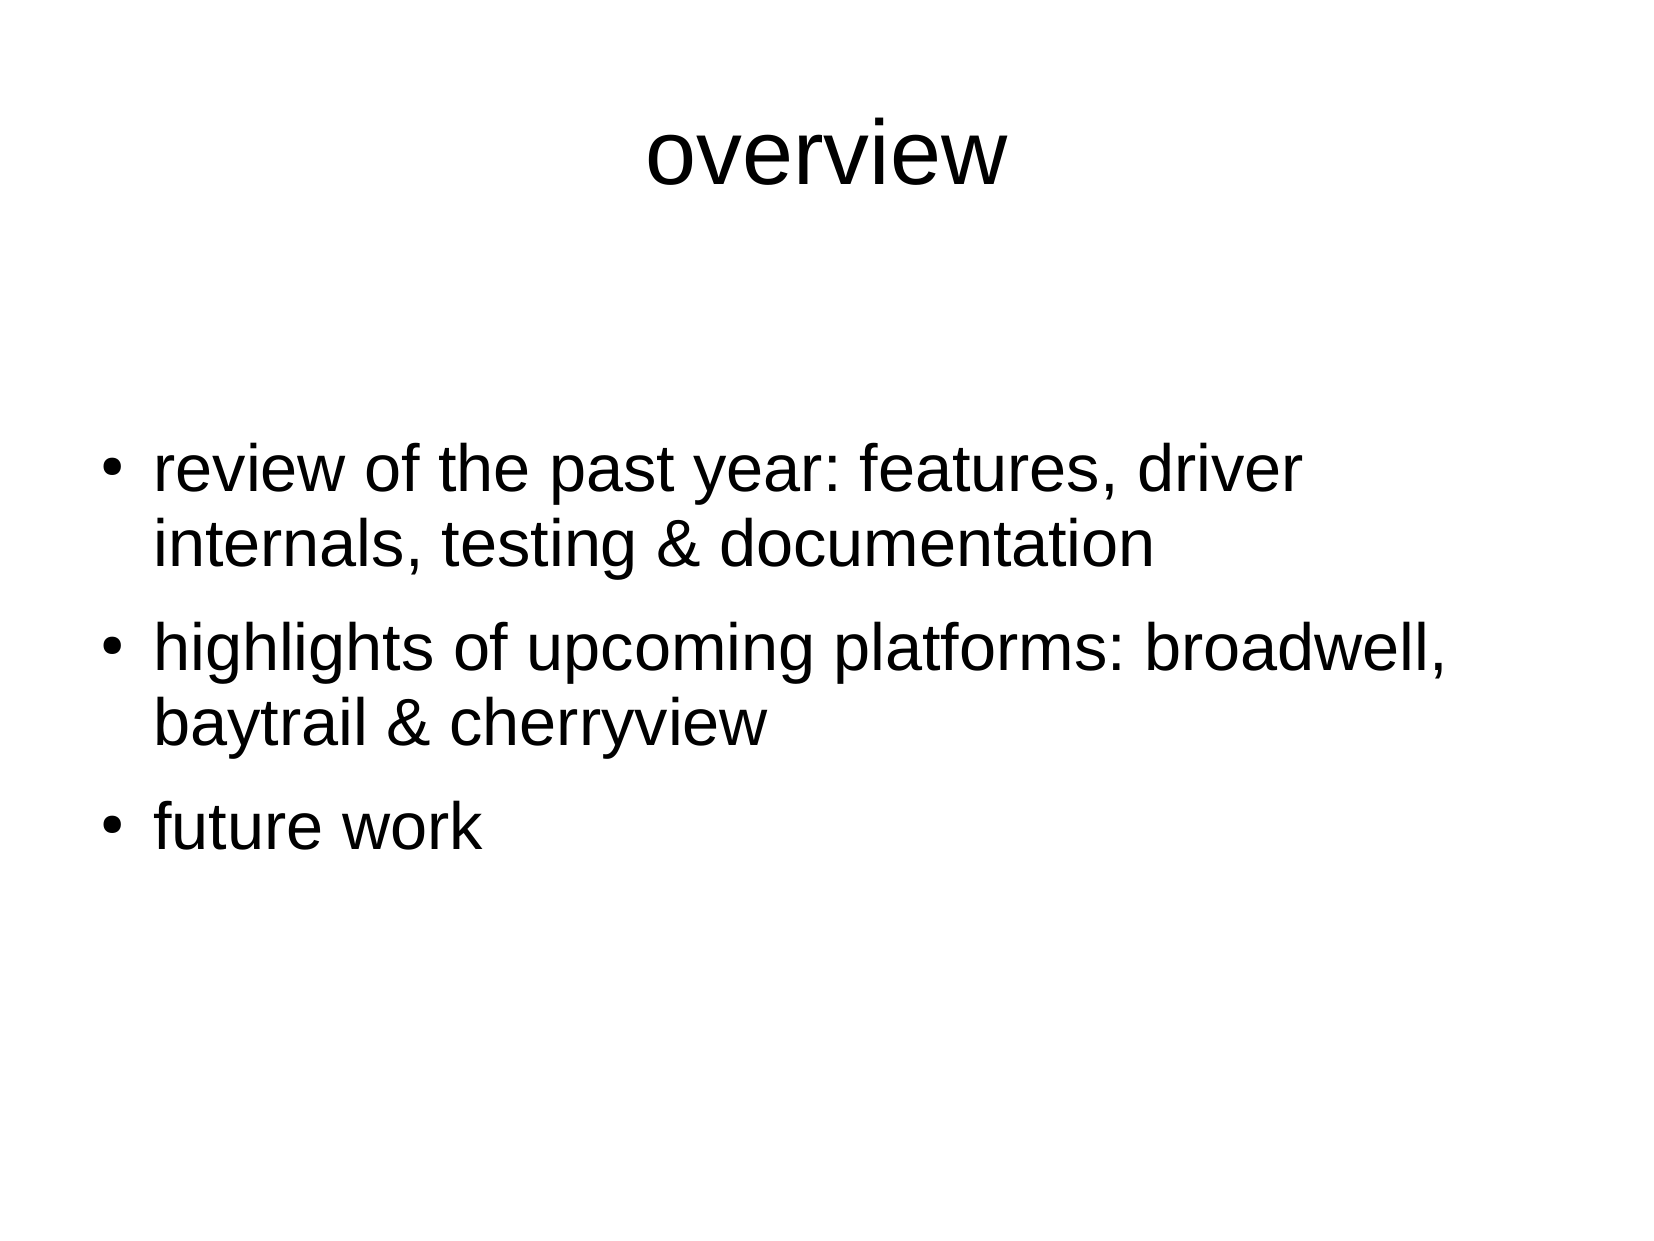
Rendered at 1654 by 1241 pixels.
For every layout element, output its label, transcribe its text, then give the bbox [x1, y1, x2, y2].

title overview [82, 49, 1571, 257]
list review of the past year: features, driver internals, testing & documentation highlights of upcoming platforms: broadwell, baytrail & cherryview future work [82, 431, 1571, 1021]
